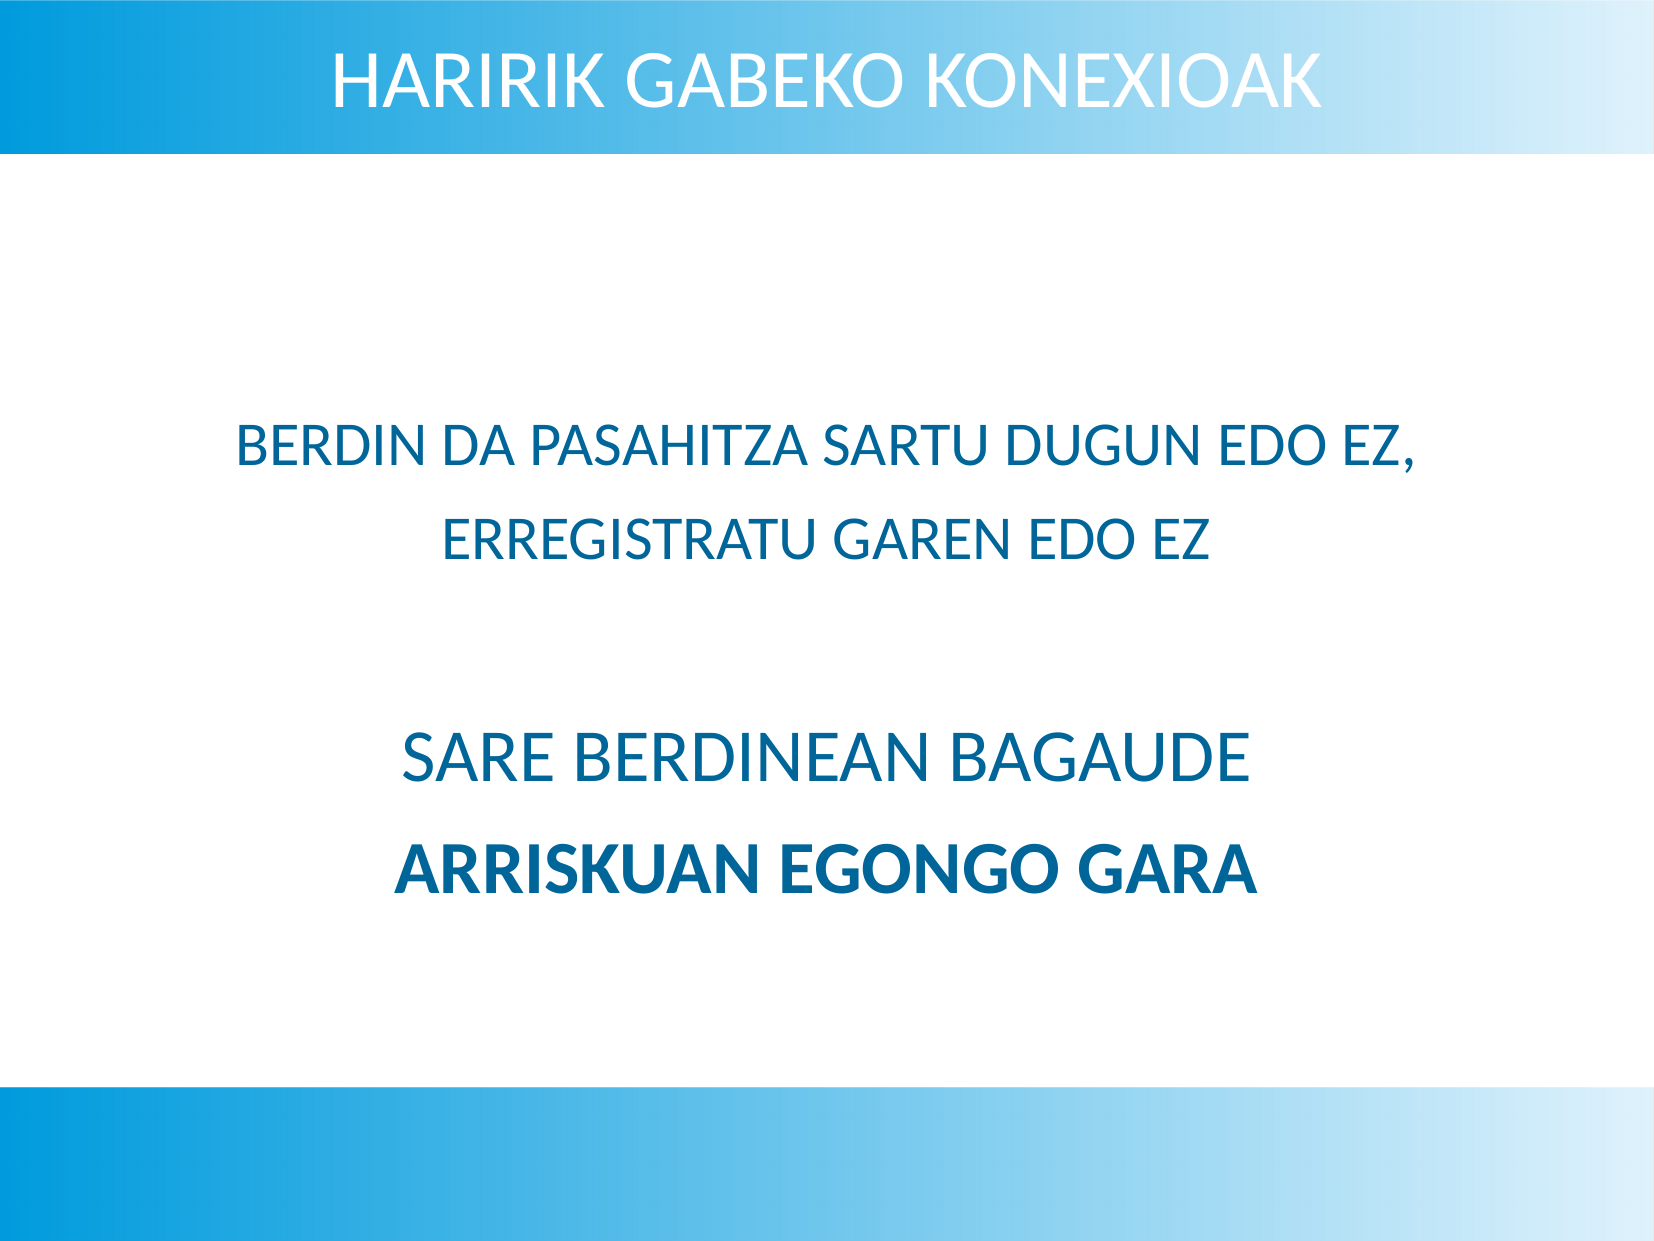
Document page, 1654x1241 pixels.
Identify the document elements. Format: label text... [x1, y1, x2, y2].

picture [0, 1086, 1654, 1241]
title HARIRIK GABEKO KONEXIOAK [82, 38, 1571, 136]
list BERDIN DA PASAHITZA SARTU DUGUN EDO EZ, ERREGISTRATU GAREN EDO EZ SARE BERDINEAN BAGAUDE ARRISKUAN EGONGO GARA [82, 290, 1571, 1010]
picture [141, 0, 1654, 154]
